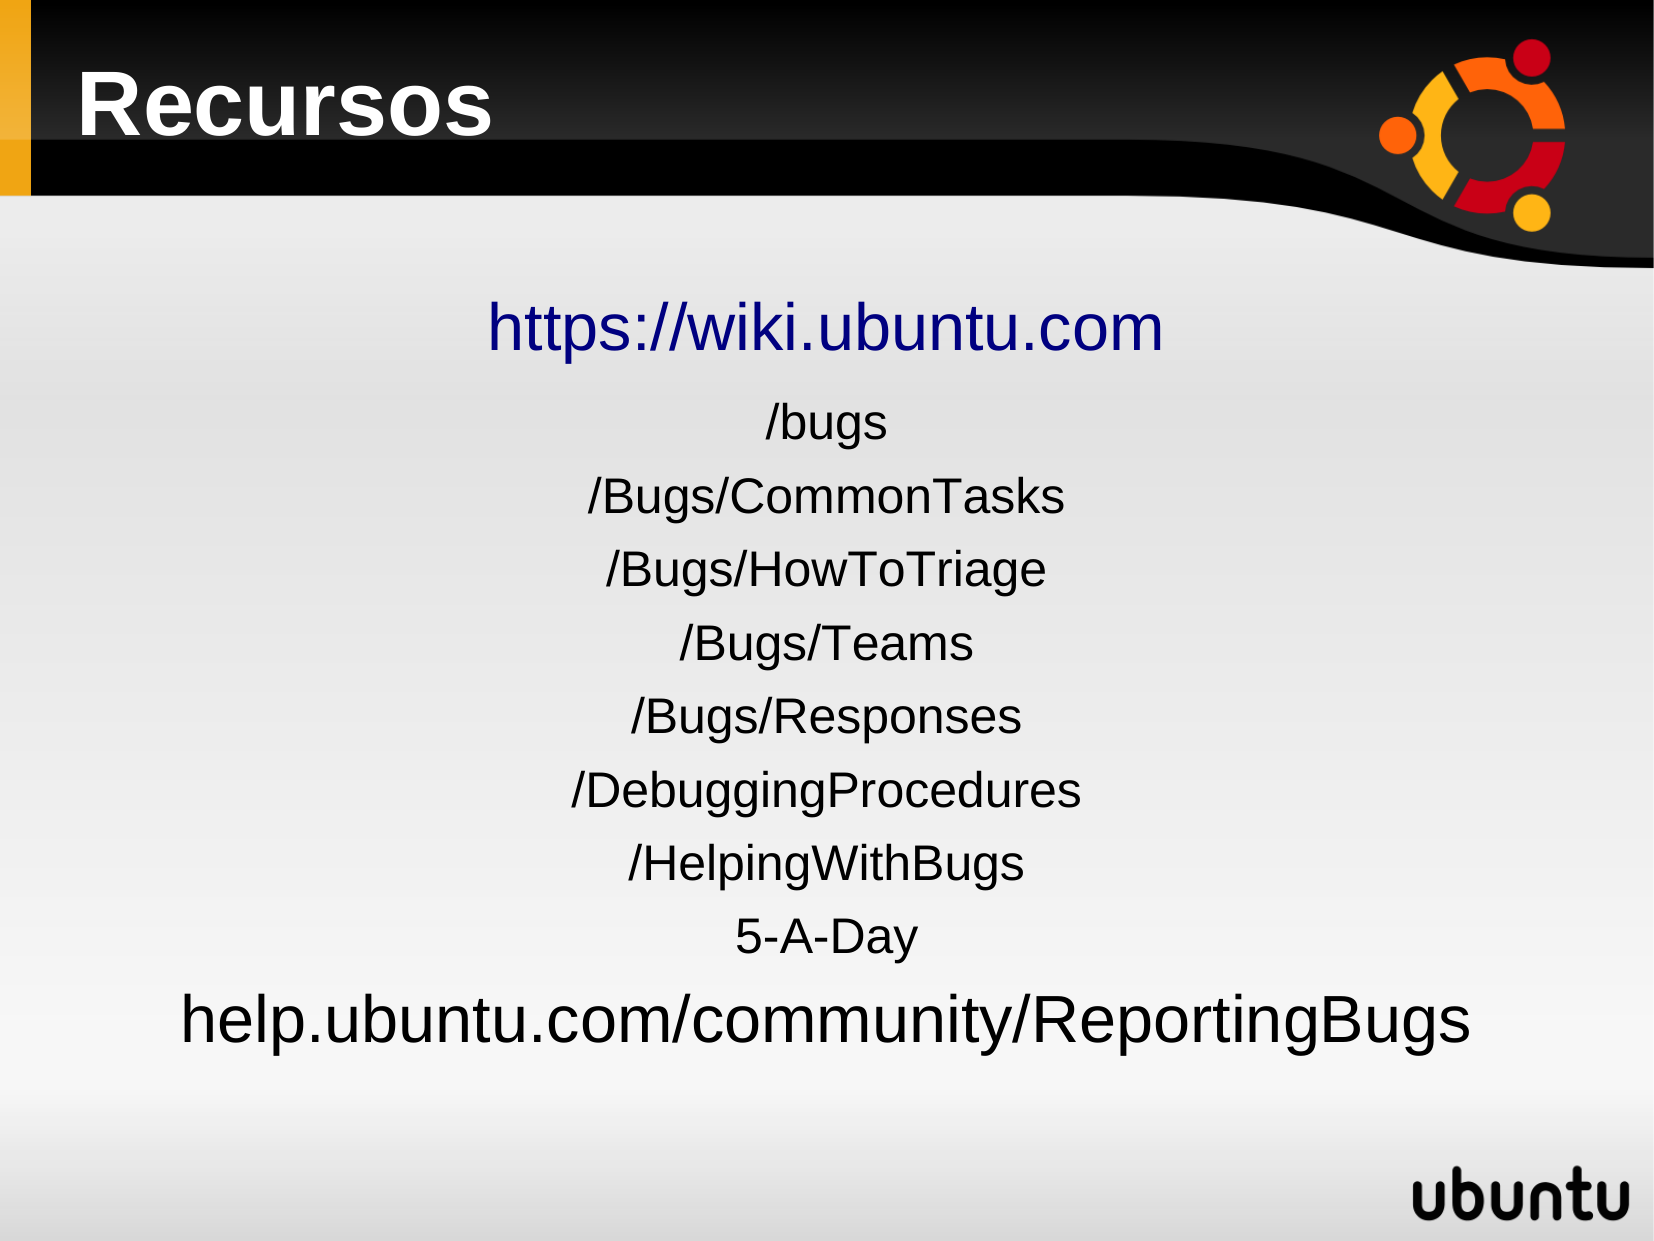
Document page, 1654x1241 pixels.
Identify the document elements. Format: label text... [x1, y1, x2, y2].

list https://wiki.ubuntu.com /bugs /Bugs/CommonTasks /Bugs/HowToTriage /Bugs/Teams /Bugs/Responses /DebuggingProcedures /HelpingWithBugs 5-A-Day help.ubuntu.com/community/ReportingBugs [82, 290, 1571, 1094]
title Recursos [76, 0, 1565, 208]
picture [0, 0, 1654, 1241]
